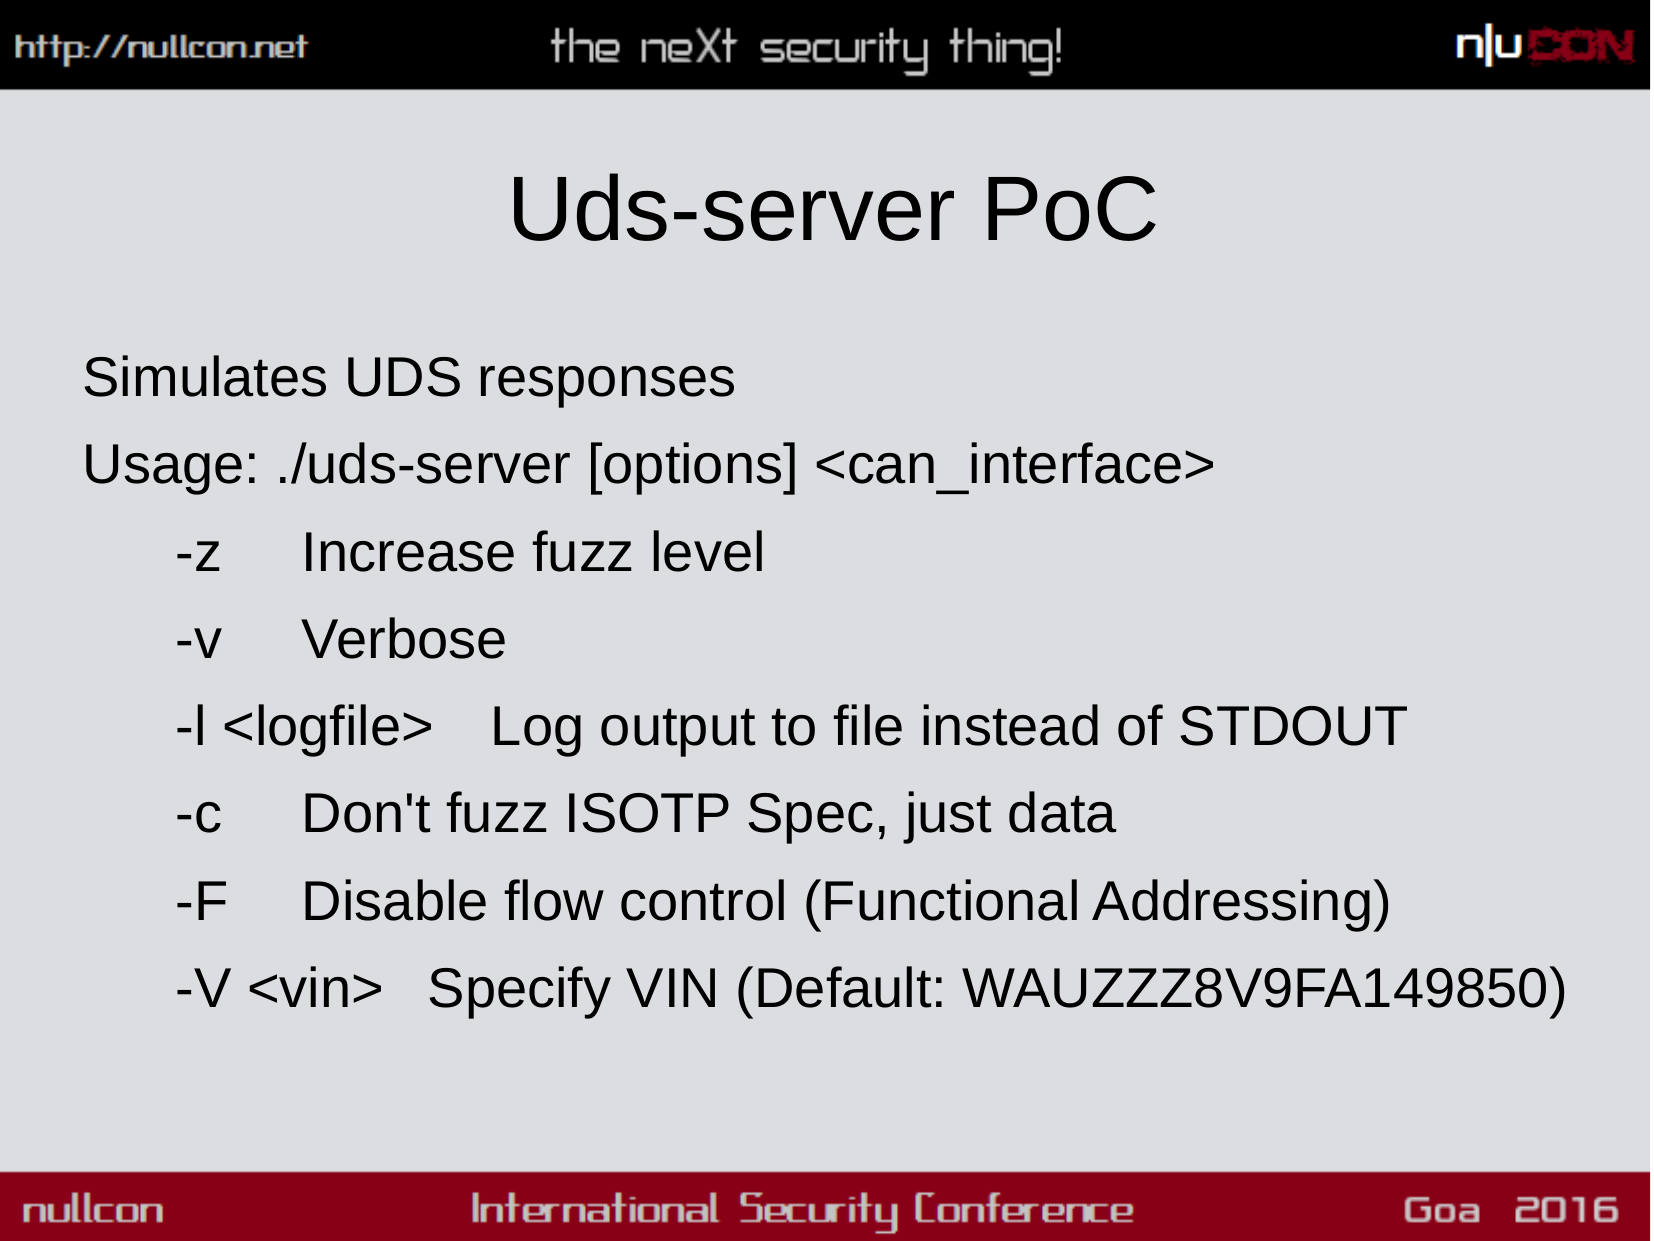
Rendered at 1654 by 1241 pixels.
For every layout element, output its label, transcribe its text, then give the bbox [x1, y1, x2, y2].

picture [0, 0, 1651, 1241]
list Simulates UDS responses Usage: ./uds-server [options] <can_interface> -z Increase fuzz level -v Verbose -l <logfile> Log output to file instead of STDOUT -c Don't fuzz ISOTP Spec, just data -F Disable flow control (Functional Addressing) -V <vin> Specify VIN (Default: WAUZZZ8V9FA149850) [82, 345, 1571, 1066]
title Uds-server PoC [90, 105, 1579, 313]
